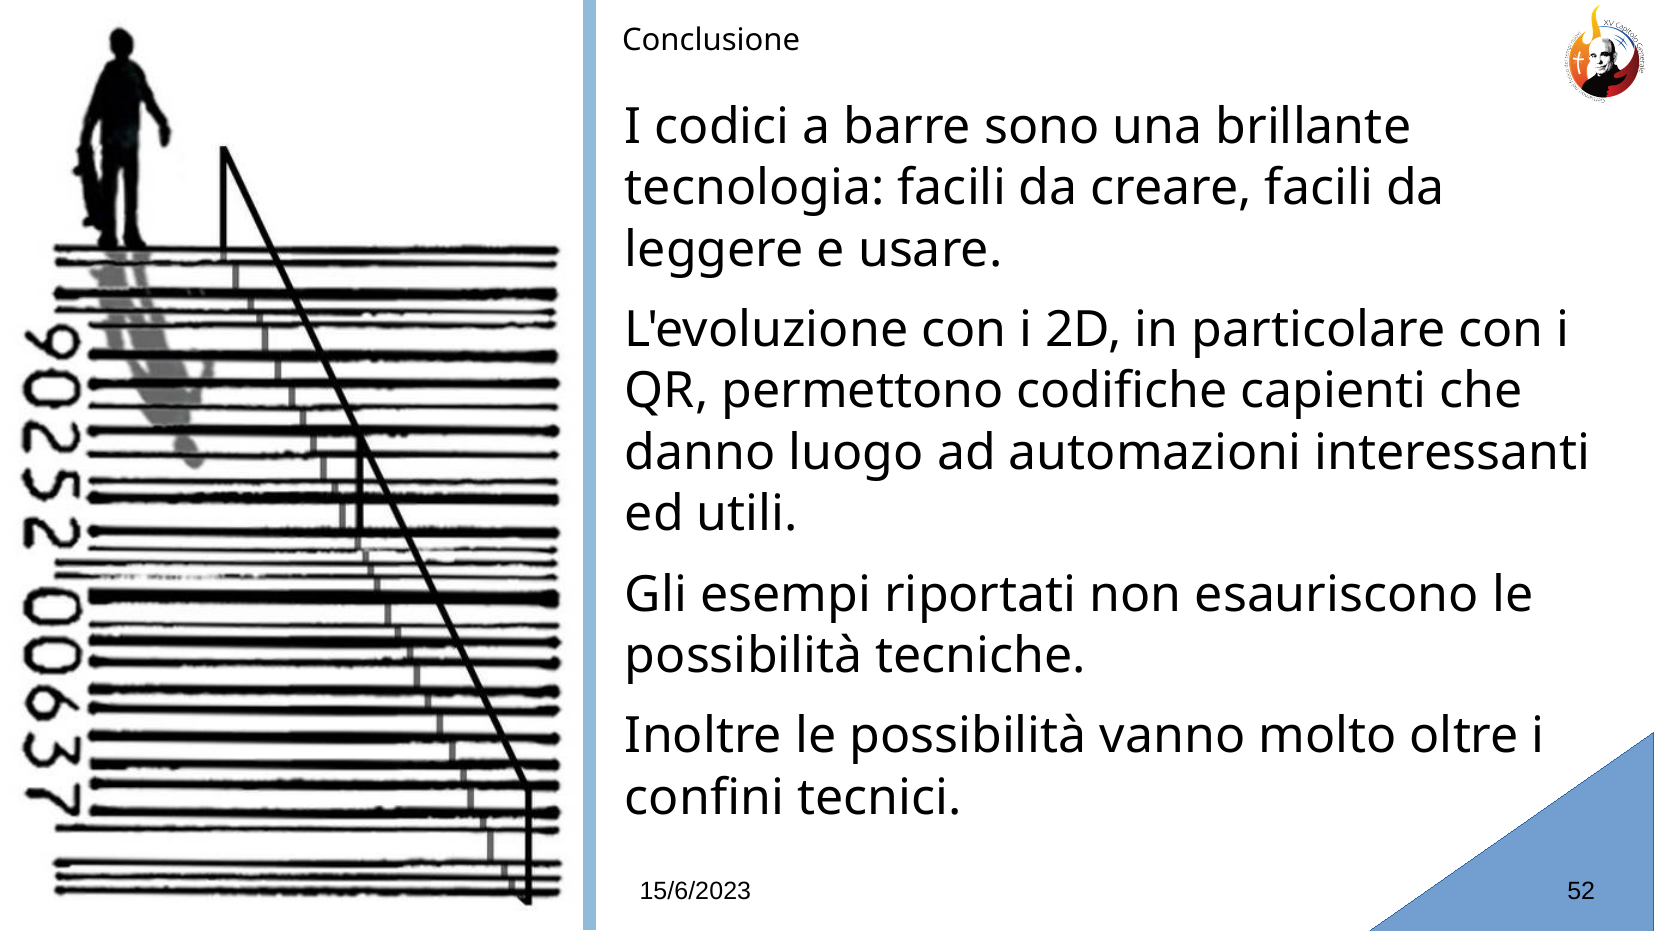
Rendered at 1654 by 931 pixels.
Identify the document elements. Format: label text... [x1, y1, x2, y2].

list I codici a barre sono una brillante tecnologia: facili da creare, facili da leggere e usare. L'evoluzione con i 2D, in particolare con i QR, permettono codifiche capienti che danno luogo ad automazioni interessanti ed utili. Gli esempi riportati non esauriscono le possibilità tecniche. Inoltre le possibilità vanno molto oltre i confini tecnici. [624, 94, 1621, 827]
picture [0, 0, 583, 931]
picture [1563, 4, 1646, 103]
text_box Conclusione [607, 9, 1340, 63]
